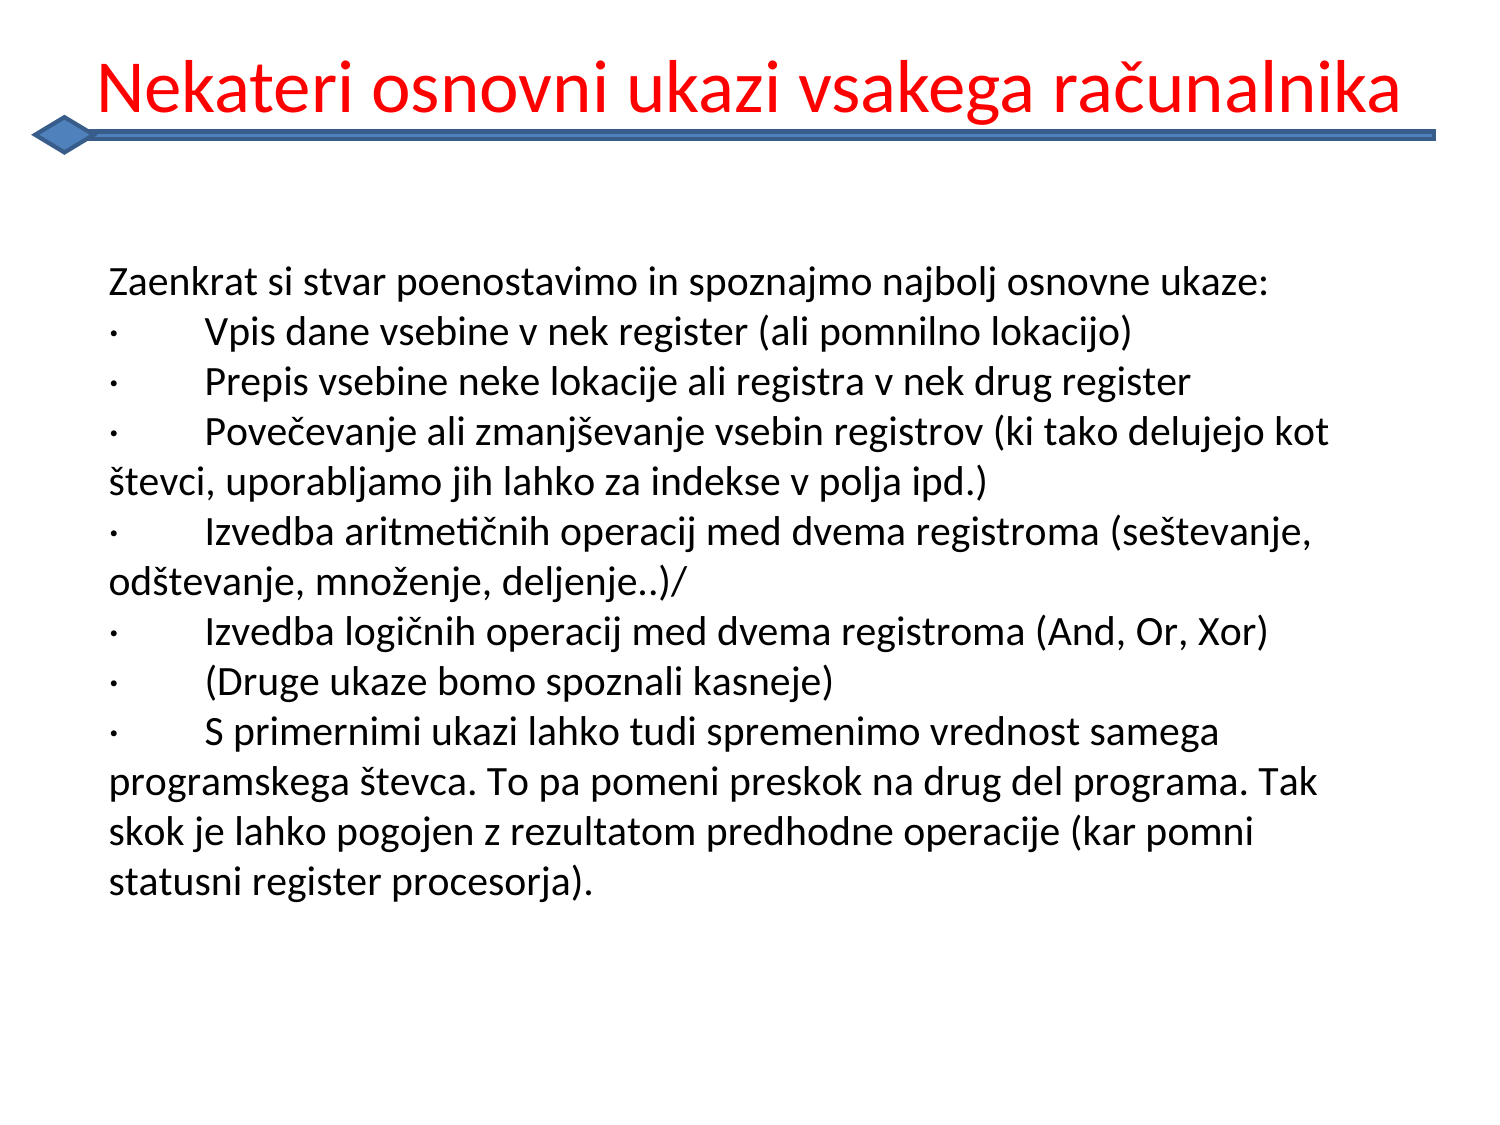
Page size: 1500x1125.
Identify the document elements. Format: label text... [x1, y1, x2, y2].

title Nekateri osnovni ukazi vsakega računalnika [0, 0, 1500, 165]
text_box Zaenkrat si stvar poenostavimo in spoznajmo najbolj osnovne ukaze: · Vpis dane vsebine v nek register (ali pomnilno lokacijo) · Prepis vsebine neke lokacije ali registra v nek drug register · Povečevanje ali zmanjševanje vsebin registrov (ki tako delujejo kot števci, uporabljamo jih lahko za indekse v polja ipd.) · Izvedba aritmetičnih operacij med dvema registroma (seštevanje, odštevanje, množenje, deljenje..)/ · Izvedba logičnih operacij med dvema registroma (And, Or, Xor) · (Druge ukaze bomo spoznali kasneje) · S primernimi ukazi lahko tudi spremenimo vrednost samega programskega števca. To pa pomeni preskok na drug del programa. Tak skok je lahko pogojen z rezultatom predhodne operacije (kar pomni statusni register procesorja). [93, 246, 1348, 962]
